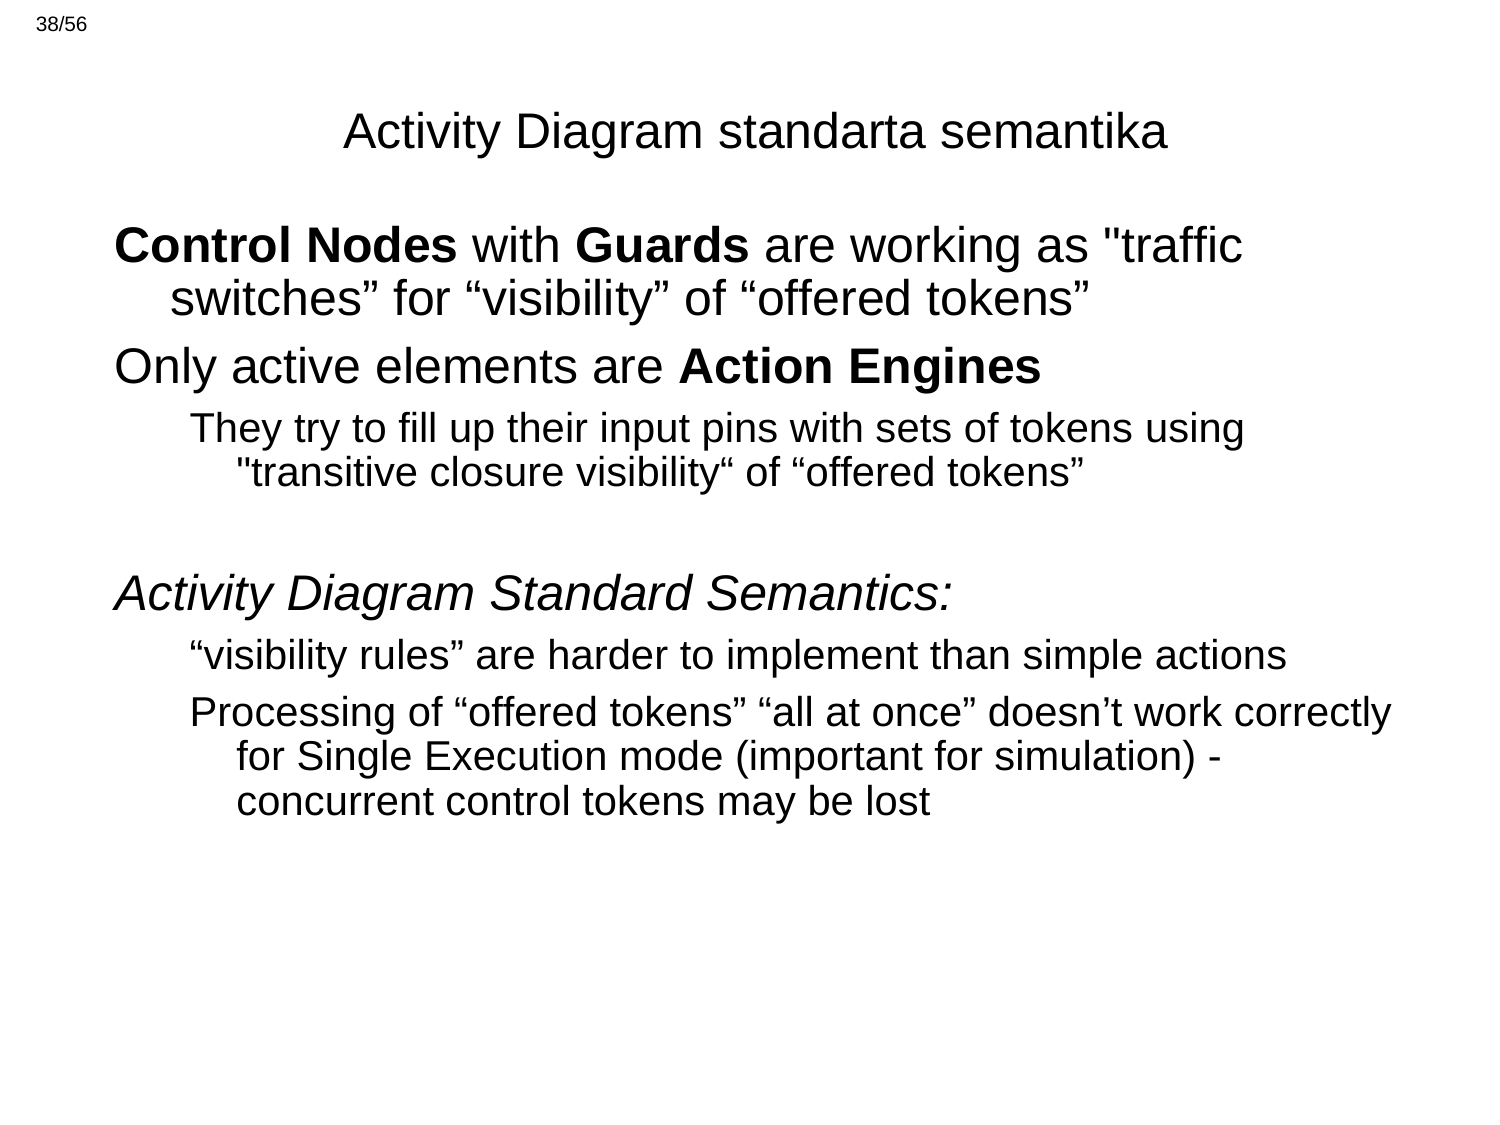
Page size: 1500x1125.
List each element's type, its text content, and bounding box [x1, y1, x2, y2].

list Control Nodes with Guards are working as "traffic switches” for “visibility” of “offered tokens” Only active elements are Action Engines They try to fill up their input pins with sets of tokens using "transitive closure visibility“ of “offered tokens” Activity Diagram Standard Semantics: “visibility rules” are harder to implement than simple actions Processing of “offered tokens” “all at once” doesn’t work correctly for Single Execution mode (important for simulation) - concurrent control tokens may be lost [99, 212, 1438, 976]
title Activity Diagram standarta semantika [75, 87, 1438, 175]
